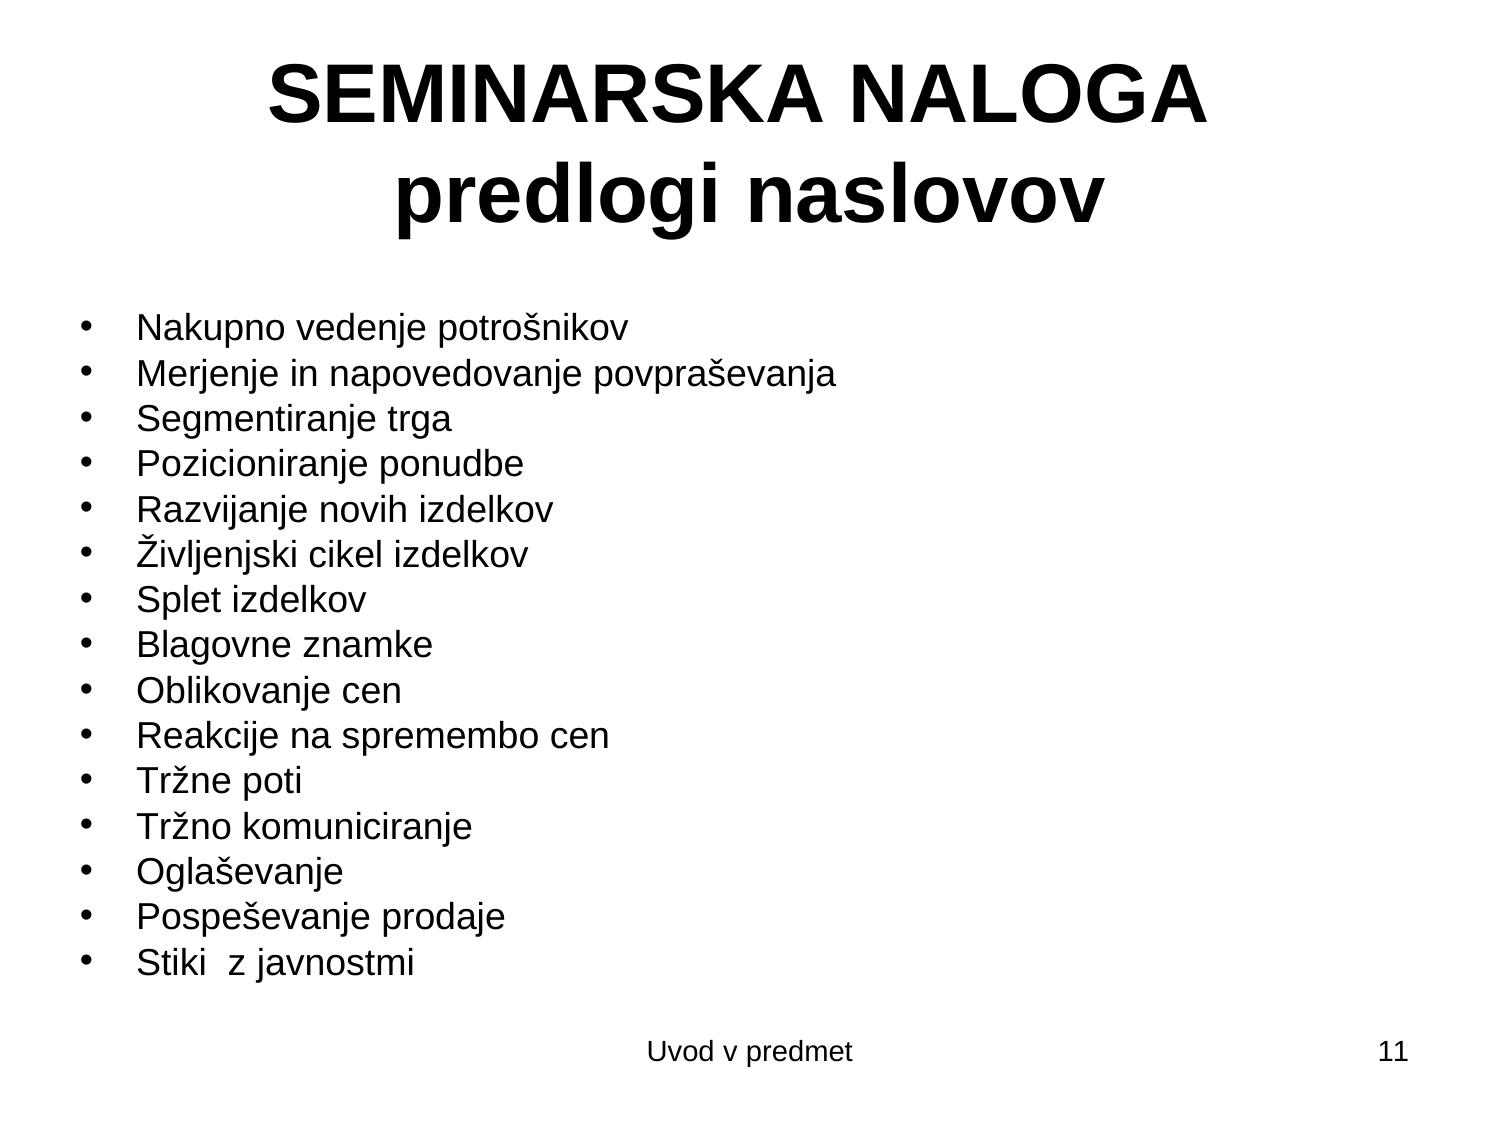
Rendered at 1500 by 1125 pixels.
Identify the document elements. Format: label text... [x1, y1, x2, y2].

text_box <number> [1074, 1024, 1426, 1103]
list Nakupno vedenje potrošnikov Merjenje in napovedovanje povpraševanja Segmentiranje trga Pozicioniranje ponudbe Razvijanje novih izdelkov Življenjski cikel izdelkov Splet izdelkov Blagovne znamke Oblikovanje cen Reakcije na spremembo cen Tržne poti Tržno komuniciranje Oglaševanje Pospeševanje prodaje Stiki z javnostmi [64, 255, 1415, 998]
text_box Uvod v predmet [512, 1024, 988, 1103]
title SEMINARSKA NALOGA predlogi naslovov [75, 31, 1426, 247]
